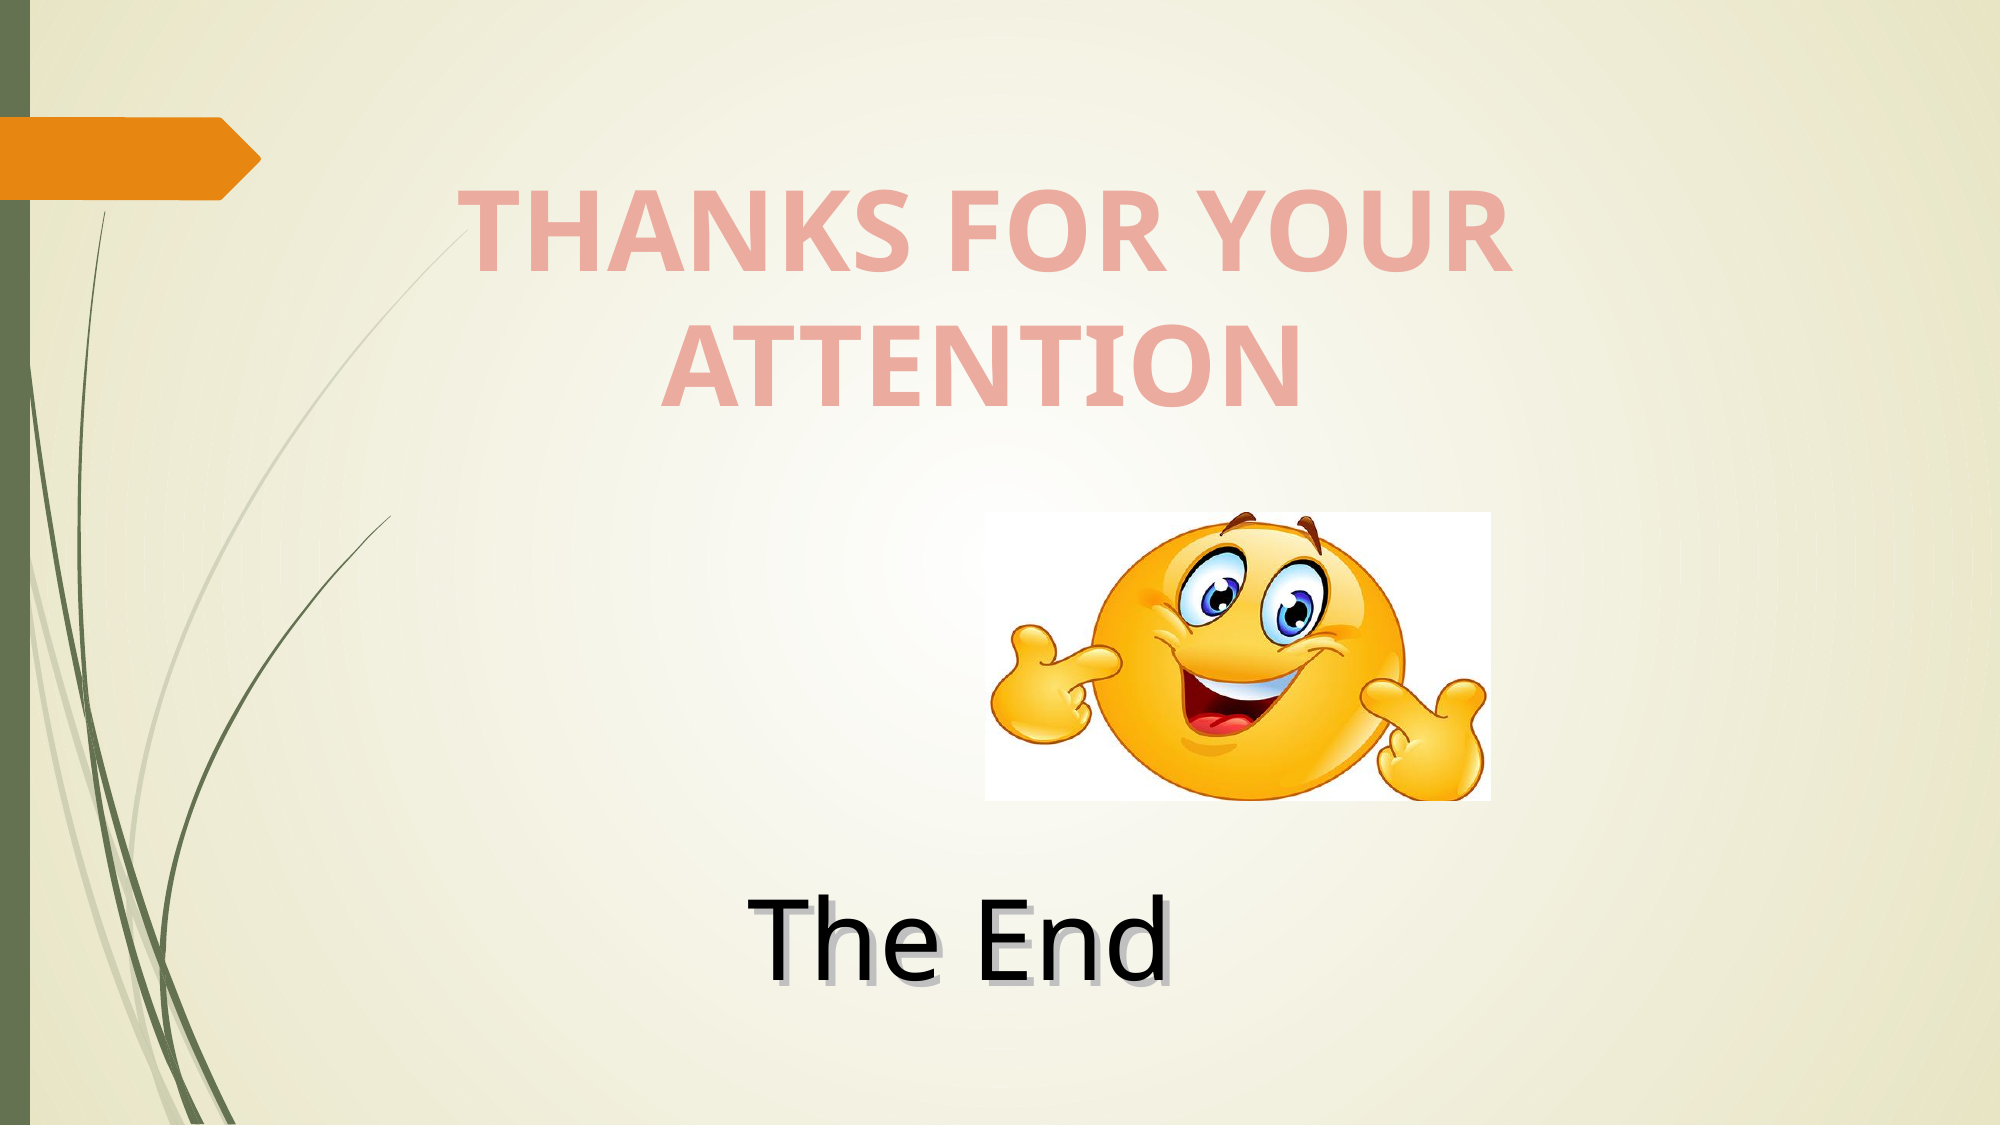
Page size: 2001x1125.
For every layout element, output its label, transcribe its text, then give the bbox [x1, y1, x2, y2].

picture [985, 512, 1491, 801]
text_box The End [732, 860, 1188, 1010]
text_box THANKS FOR YOUR ATTENTION [216, 151, 1754, 436]
